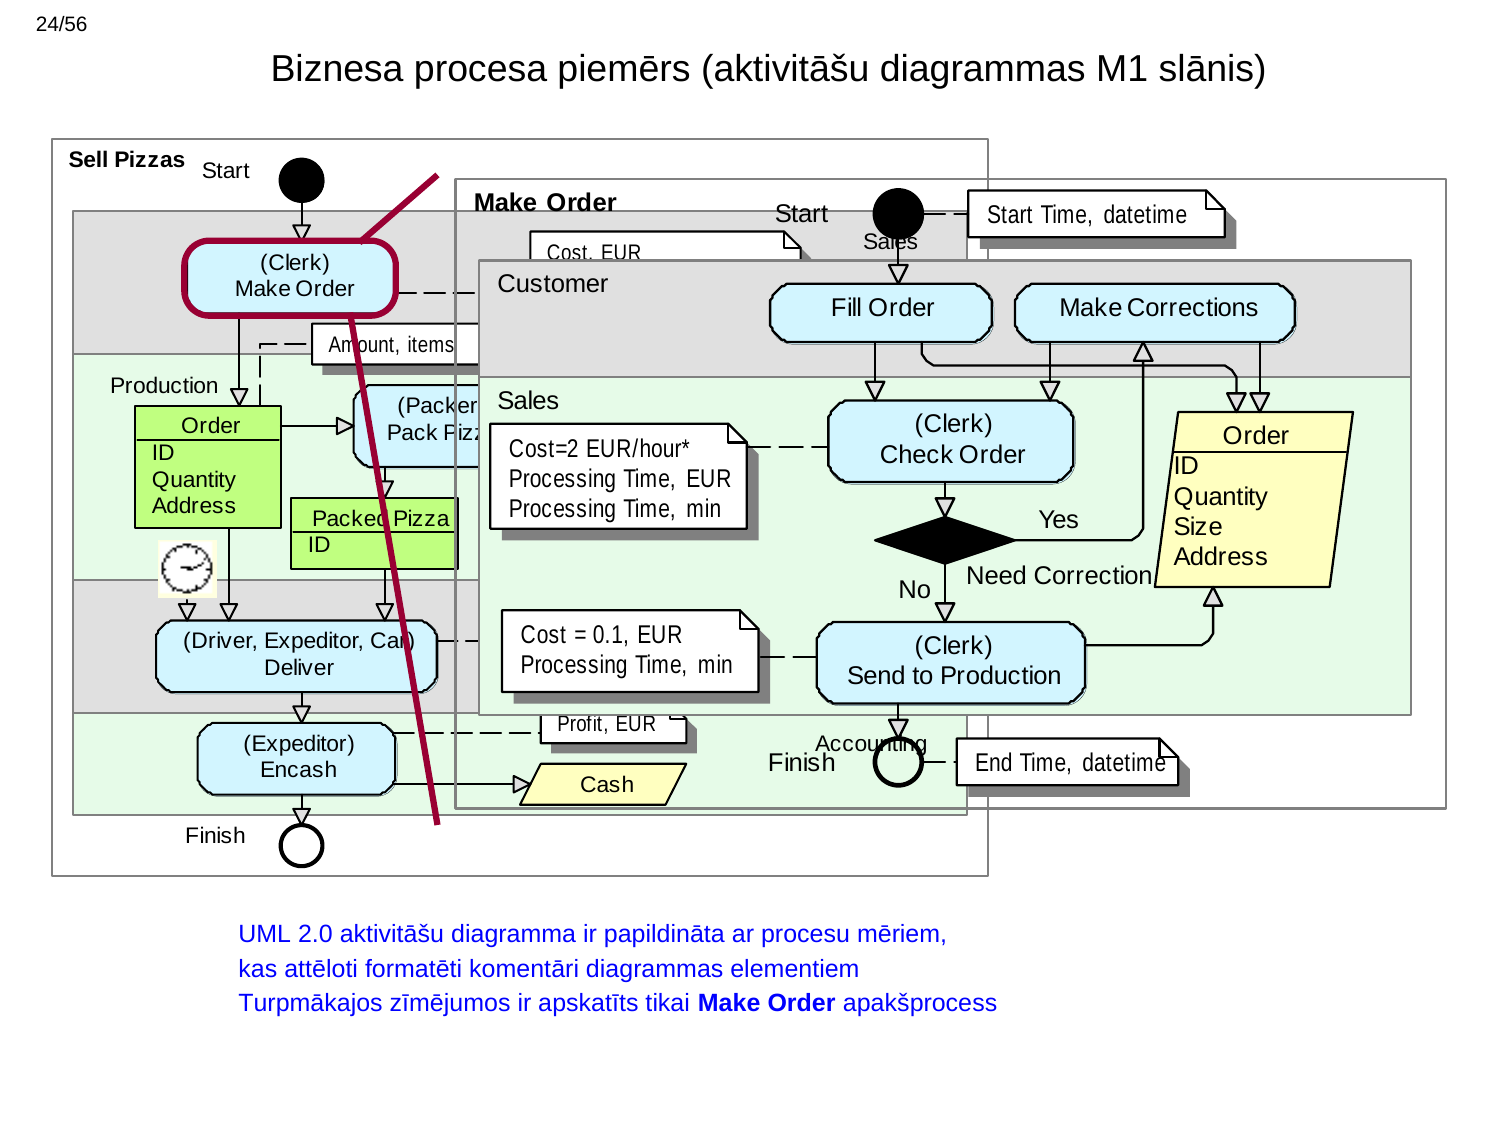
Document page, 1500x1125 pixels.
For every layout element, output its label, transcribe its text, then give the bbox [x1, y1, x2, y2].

picture [37, 125, 1463, 891]
title Biznesa procesa piemērs (aktivitāšu diagrammas M1 slānis) [62, 24, 1475, 113]
text_box UML 2.0 aktivitāšu diagramma ir papildināta ar procesu mēriem, kas attēloti formatēti komentāri diagrammas elementiem Turpmākajos zīmējumos ir apskatīts tikai Make Order apakšprocess [223, 912, 1013, 1025]
